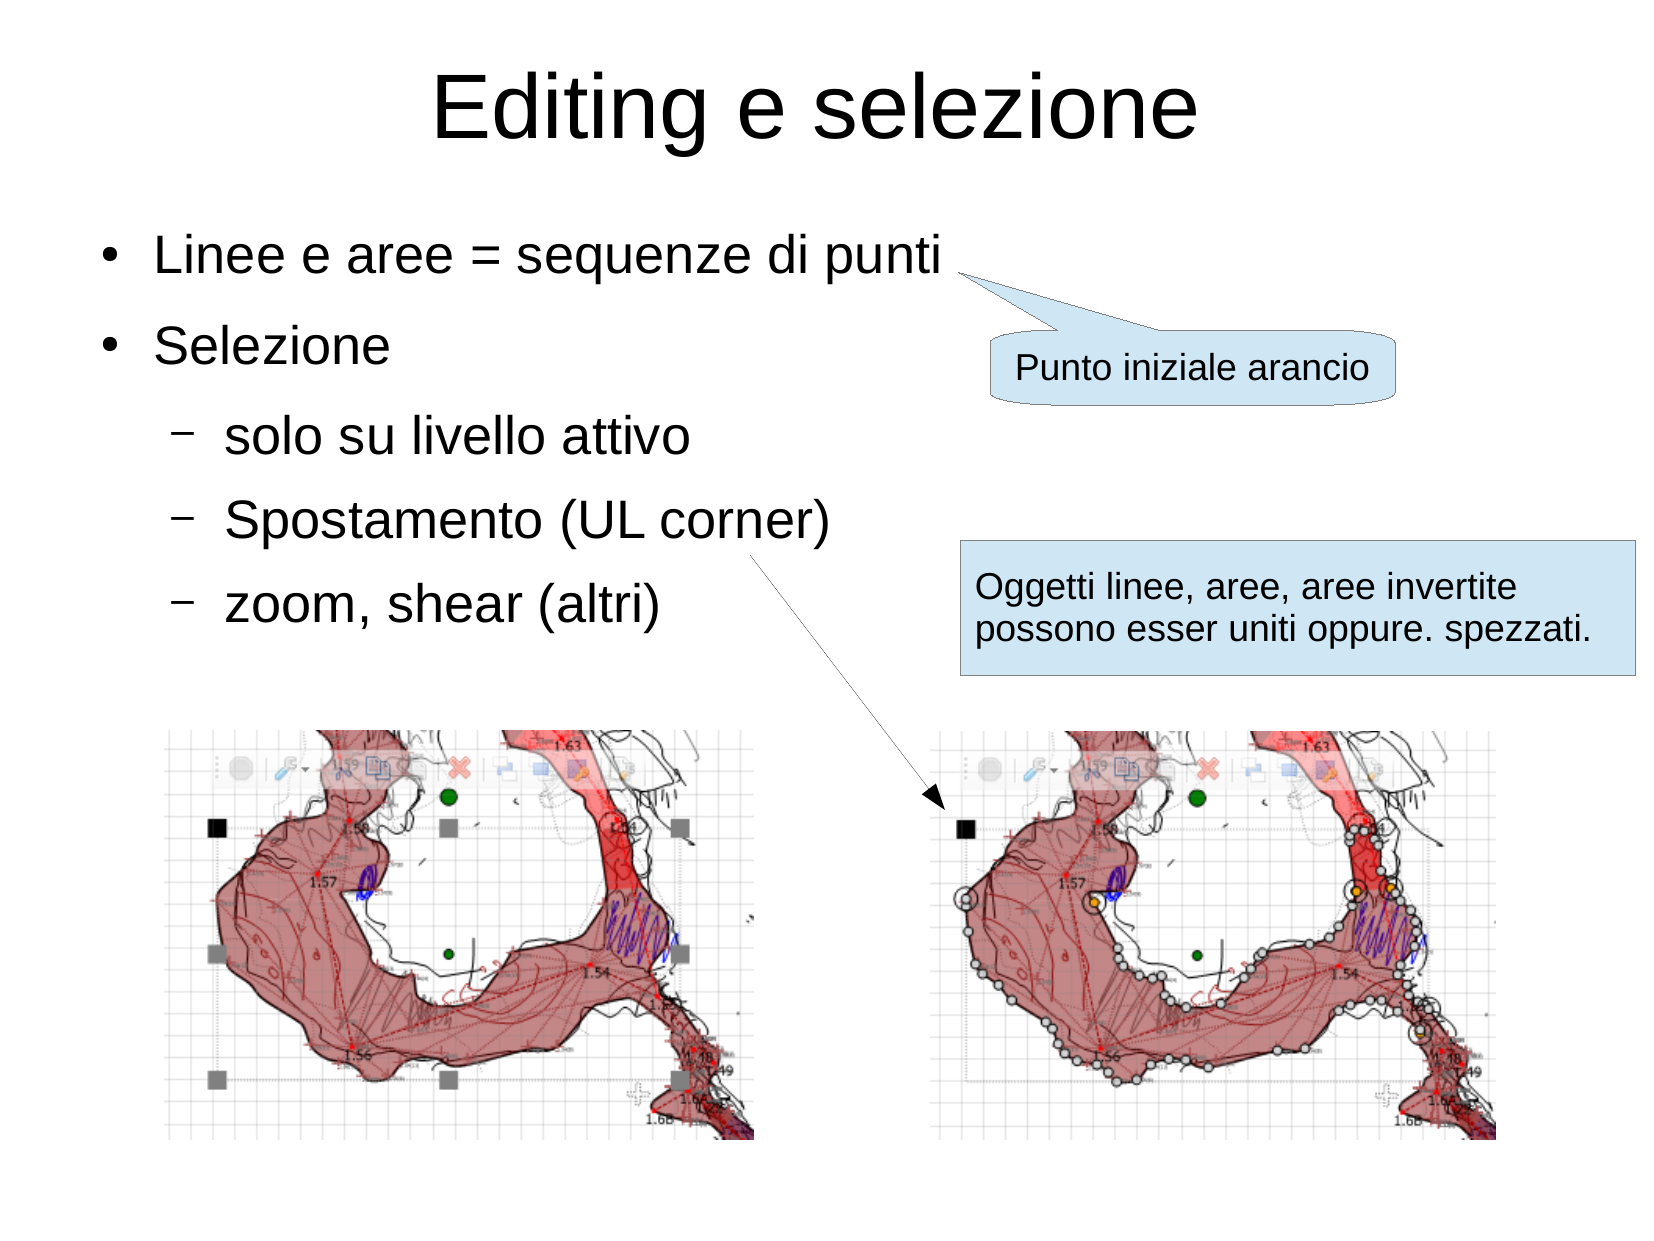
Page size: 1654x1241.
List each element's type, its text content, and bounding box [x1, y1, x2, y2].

title Editing e selezione [71, 2, 1561, 211]
list Linee e aree = sequenze di punti Selezione solo su livello attivo Spostamento (UL corner) zoom, shear (altri) [82, 225, 1571, 1109]
text_box Oggetti linee, aree, aree invertite possono esser uniti oppure. spezzati. [960, 540, 1636, 676]
picture [164, 730, 754, 1141]
text_box Punto iniziale arancio [958, 272, 1396, 406]
picture [930, 731, 1496, 1140]
